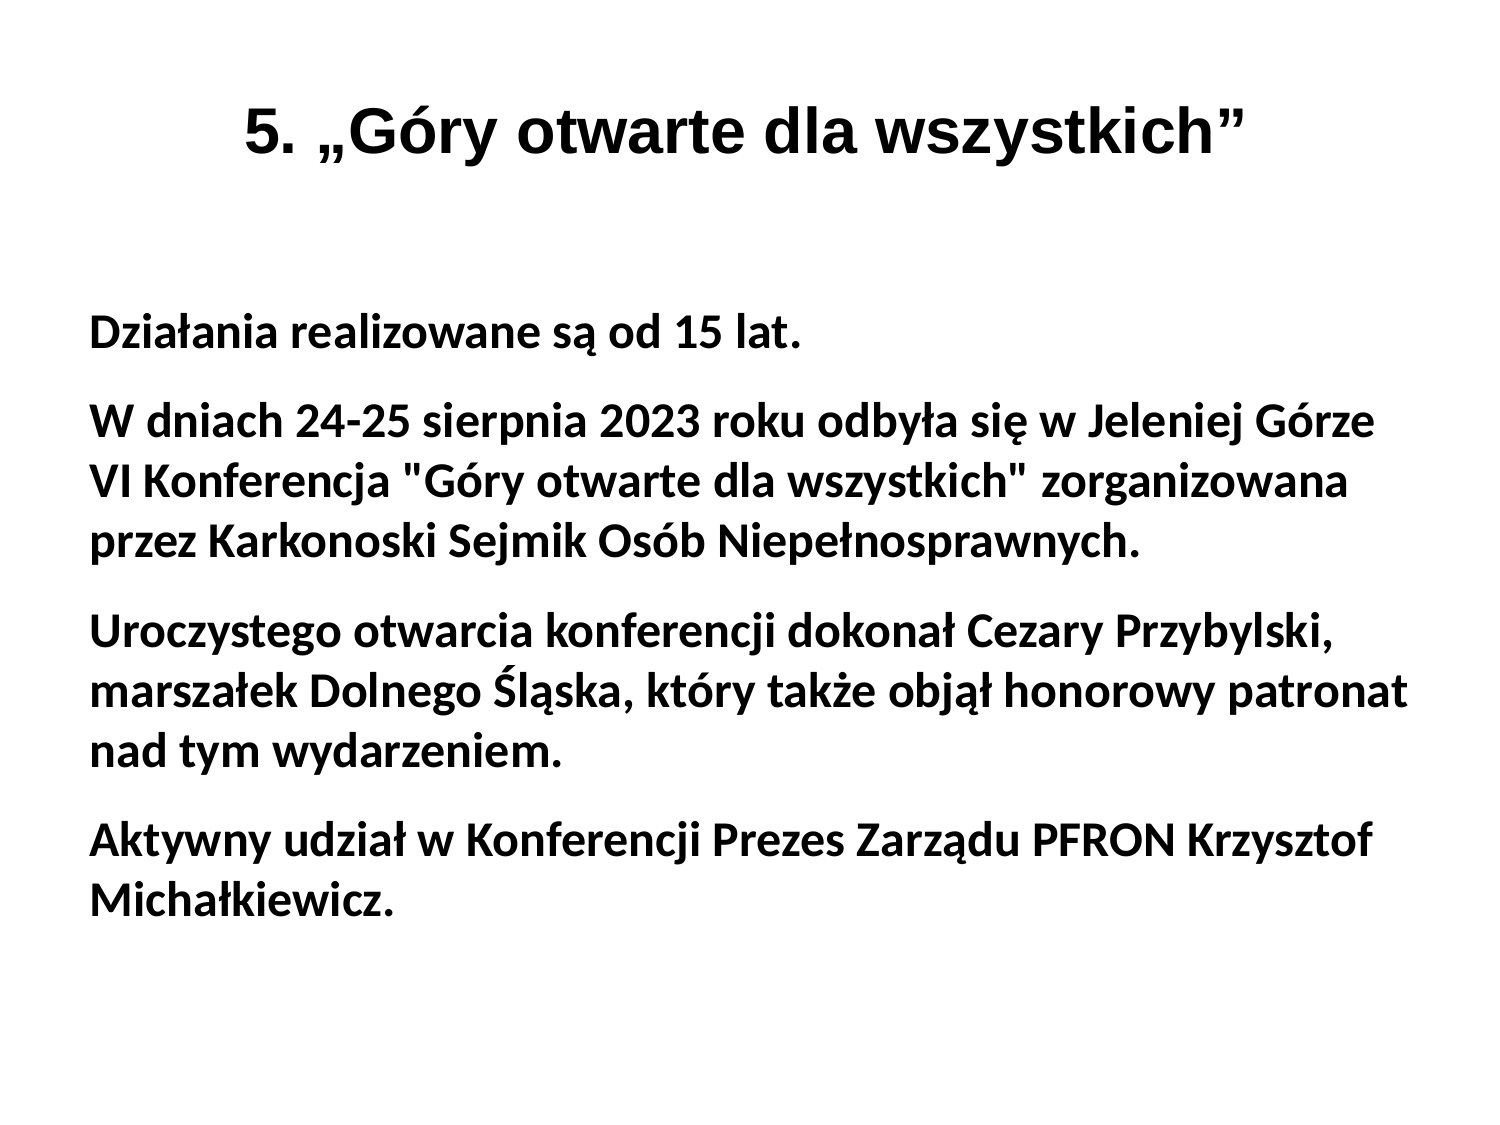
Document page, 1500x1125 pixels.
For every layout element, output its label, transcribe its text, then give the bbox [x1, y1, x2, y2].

list Działania realizowane są od 15 lat. W dniach 24-25 sierpnia 2023 roku odbyła się w Jeleniej Górze VI Konferencja "Góry otwarte dla wszystkich" zorganizowana przez Karkonoski Sejmik Osób Niepełnosprawnych. Uroczystego otwarcia konferencji dokonał Cezary Przybylski, marszałek Dolnego Śląska, który także objął honorowy patronat nad tym wydarzeniem. Aktywny udział w Konferencji Prezes Zarządu PFRON Krzysztof Michałkiewicz. [75, 290, 1425, 965]
title 5. „Góry otwarte dla wszystkich” [70, 81, 1421, 119]
